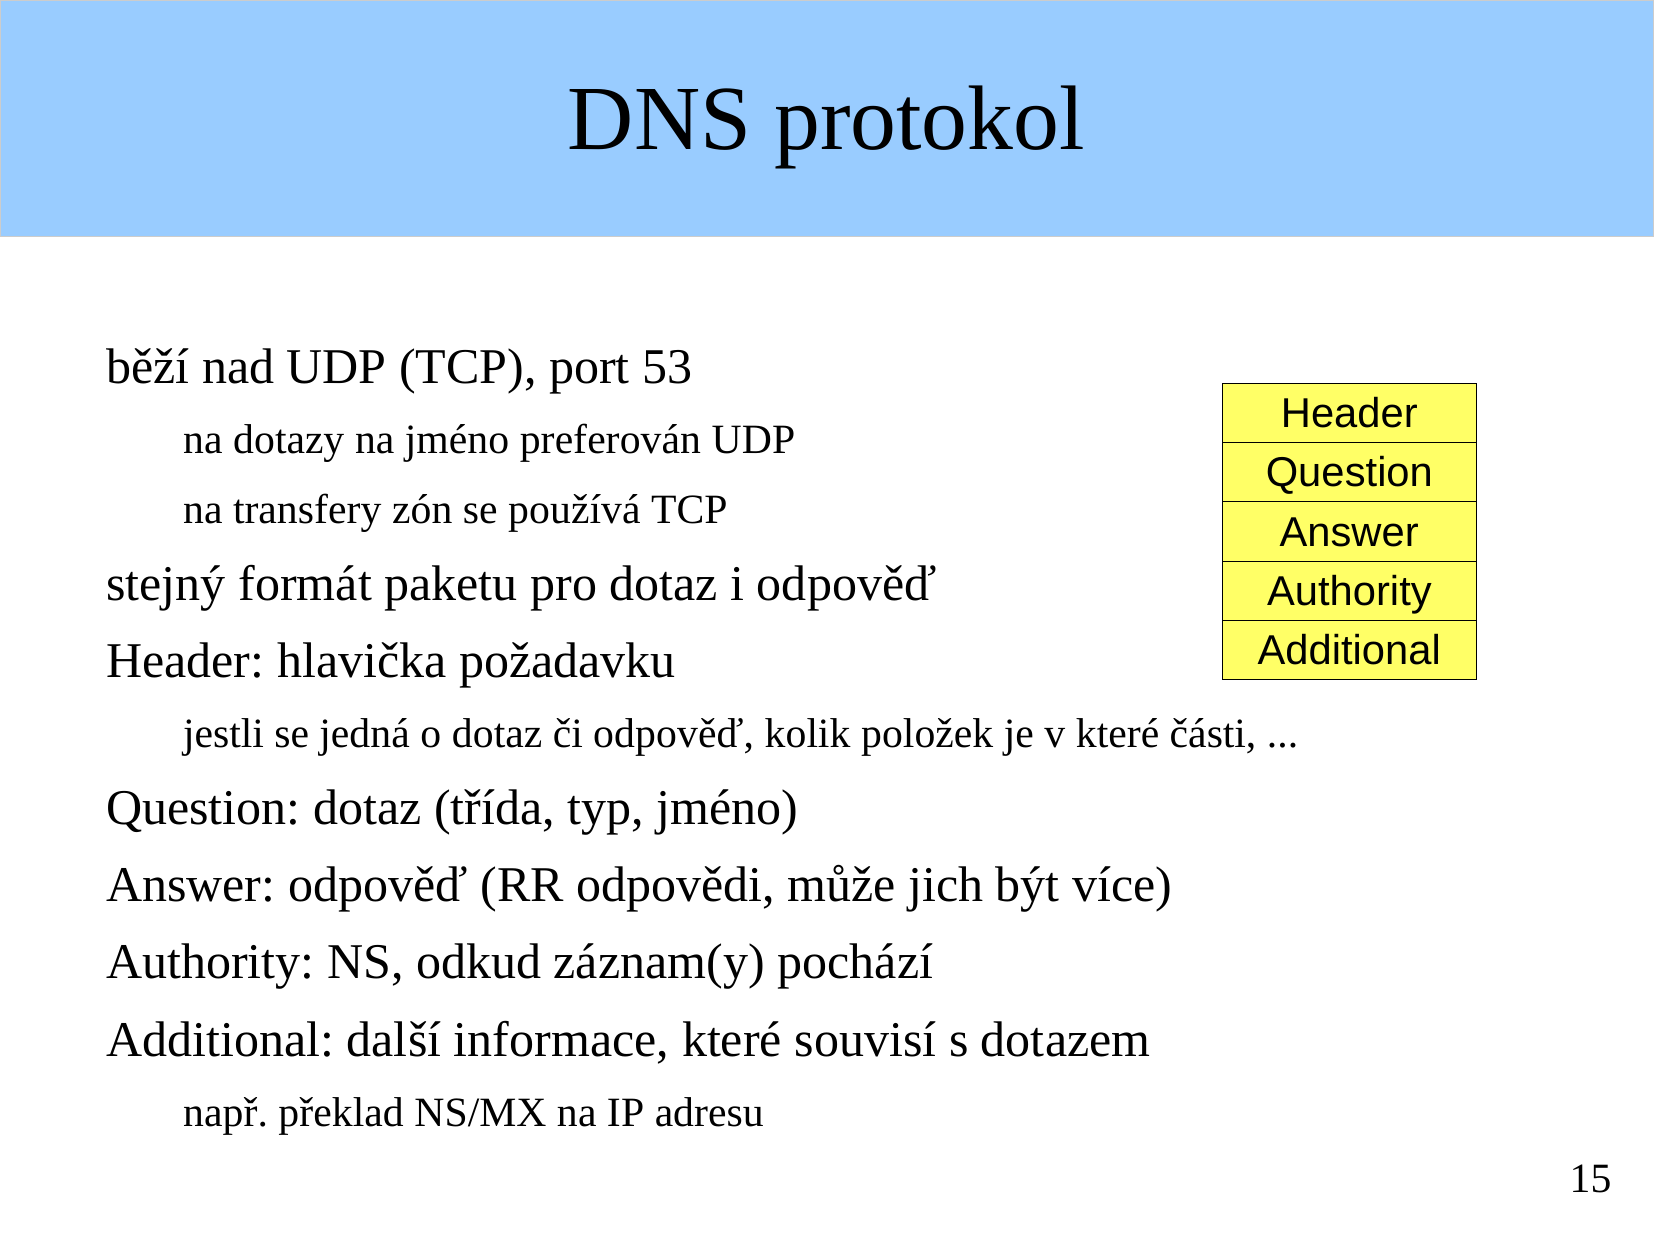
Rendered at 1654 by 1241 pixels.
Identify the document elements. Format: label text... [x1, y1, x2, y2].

text_box Authority [1222, 561, 1477, 620]
text_box Header [1222, 383, 1477, 442]
text_box Additional [1222, 620, 1477, 680]
text_box Question [1222, 442, 1477, 501]
title DNS protokol [0, 0, 1654, 237]
text_box Answer [1222, 501, 1477, 561]
list běží nad UDP (TCP), port 53 na dotazy na jméno preferován UDP na transfery zón se používá TCP stejný formát paketu pro dotaz i odpověď Header: hlavička požadavku jestli se jedná o dotaz či odpověď, kolik položek je v které části, ... Question: dotaz (třída, typ, jméno) Answer: odpověď (RR odpovědi, může jich být více) Authority: NS, odkud záznam(y) pochází Additional: další informace, které souvisí s dotazem např. překlad NS/MX na IP adresu [88, 338, 1565, 1180]
